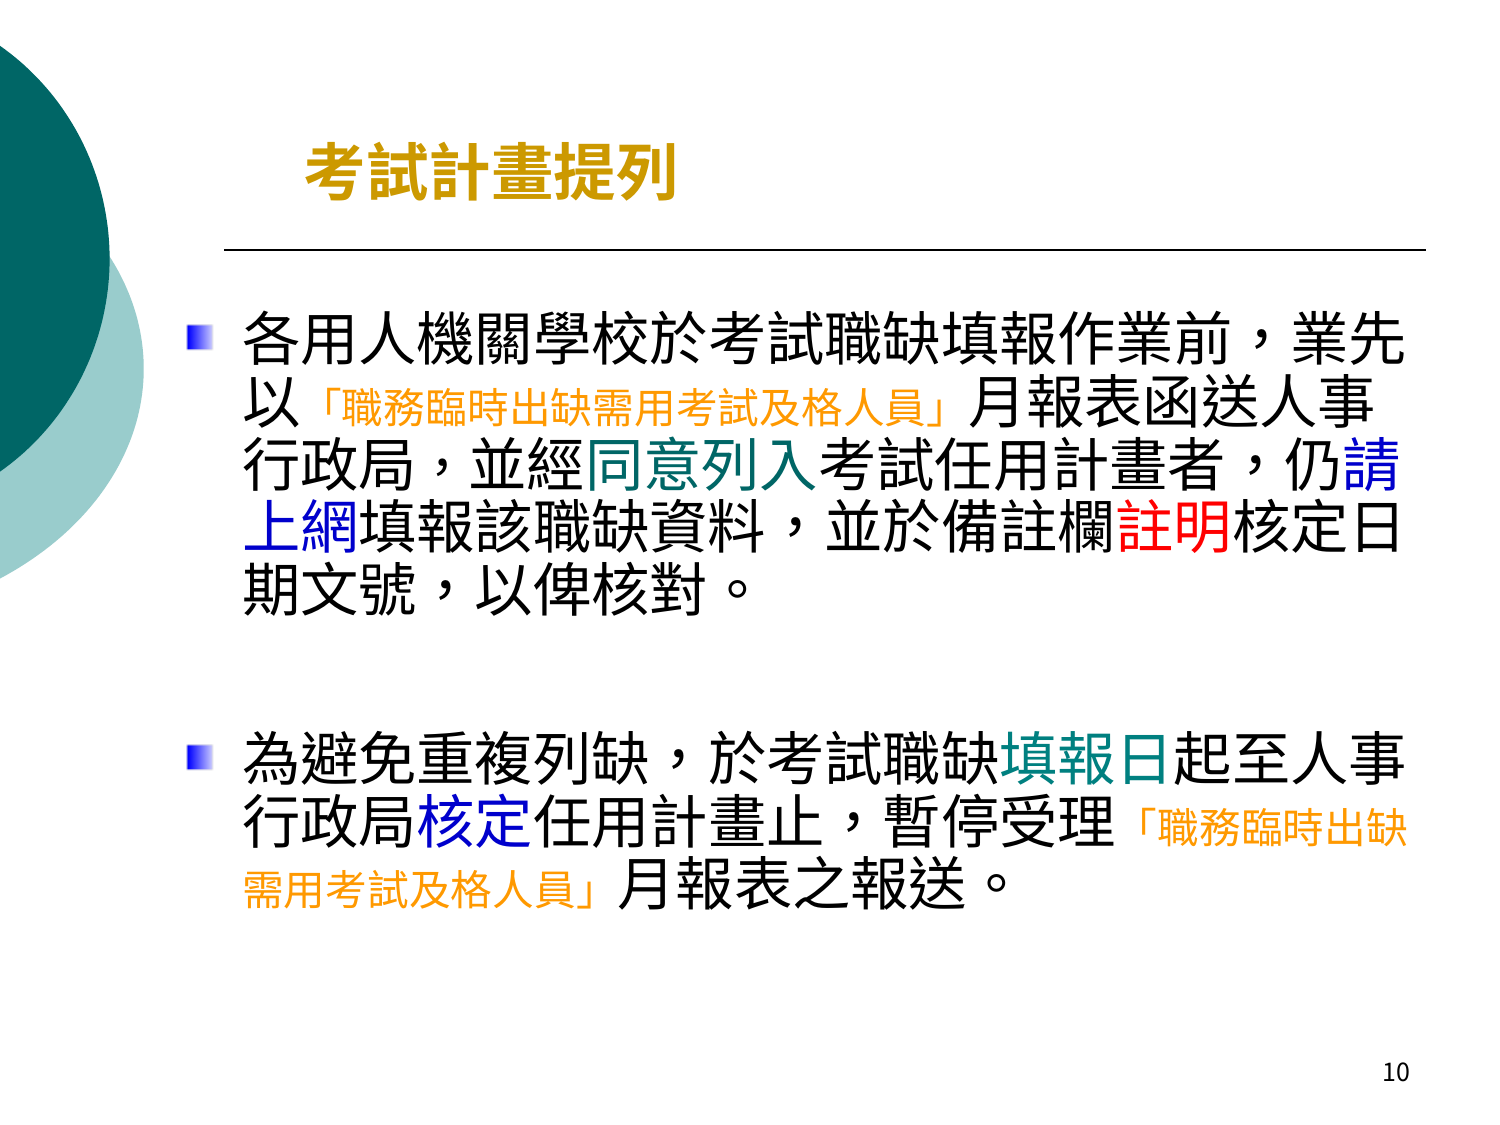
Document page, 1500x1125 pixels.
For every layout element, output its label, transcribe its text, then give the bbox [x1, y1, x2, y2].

text_box 考試計畫提列 [289, 125, 762, 216]
list 各用人機關學校於考試職缺填報作業前，業先以「職務臨時出缺需用考試及格人員」月報表函送人事行政局，並經同意列入考試任用計畫者，仍請上網填報該職缺資料，並於備註欄註明核定日期文號，以俾核對。 為避免重複列缺，於考試職缺填報日起至人事行政局核定任用計畫止，暫停受理「職務臨時出缺需用考試及格人員」月報表之報送。 [171, 302, 1436, 965]
